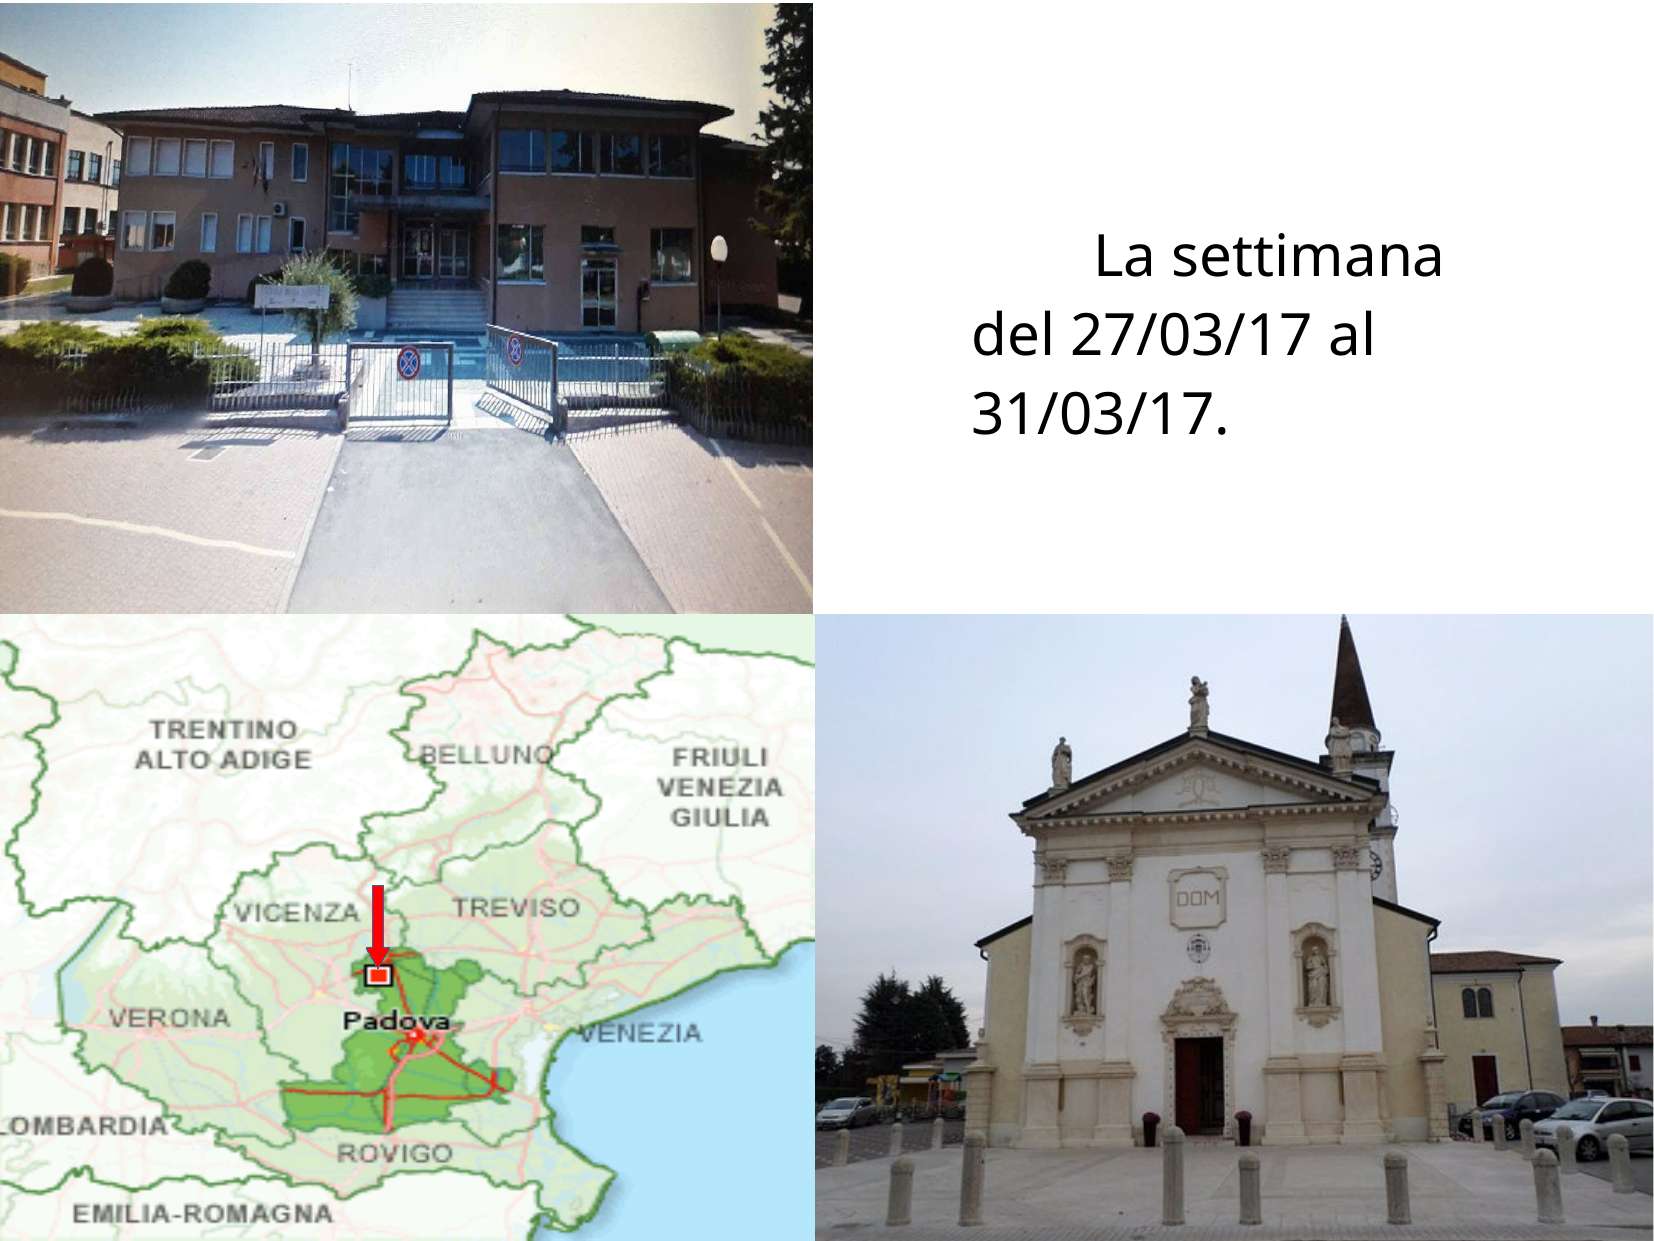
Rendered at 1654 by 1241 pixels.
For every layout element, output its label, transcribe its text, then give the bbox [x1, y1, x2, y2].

text_box [366, 885, 390, 969]
picture [0, 3, 1654, 1241]
text_box La settimana del 27/03/17 al 31/03/17. [956, 206, 1560, 456]
